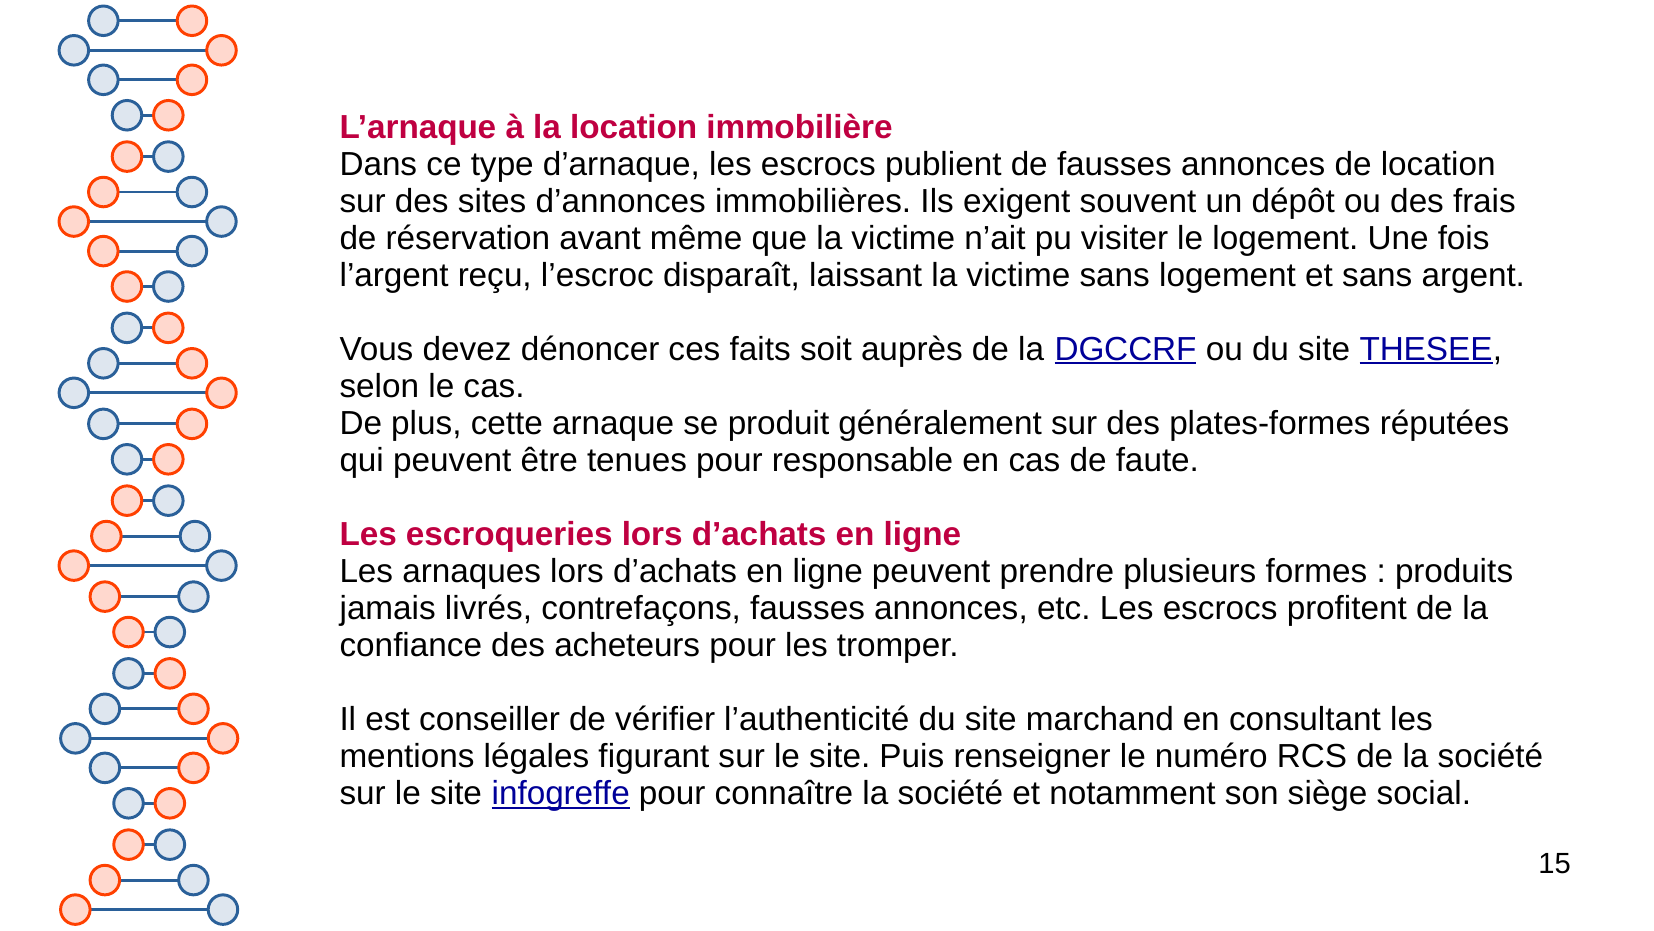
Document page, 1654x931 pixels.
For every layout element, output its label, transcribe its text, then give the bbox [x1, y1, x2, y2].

text_box L’arnaque à la location immobilière Dans ce type d’arnaque, les escrocs publient de fausses annonces de location sur des sites d’annonces immobilières. Ils exigent souvent un dépôt ou des frais de réservation avant même que la victime n’ait pu visiter le logement. Une fois l’argent reçu, l’escroc disparaît, laissant la victime sans logement et sans argent. Vous devez dénoncer ces faits soit auprès de la DGCCRF ou du site THESEE, selon le cas. De plus, cette arnaque se produit généralement sur des plates-formes réputées qui peuvent être tenues pour responsable en cas de faute. Les escroqueries lors d’achats en ligne Les arnaques lors d’achats en ligne peuvent prendre plusieurs formes : produits jamais livrés, contrefaçons, fausses annonces, etc. Les escrocs profitent de la confiance des acheteurs pour les tromper. Il est conseiller de vérifier l’authenticité du site marchand en consultant les mentions légales figurant sur le site. Puis renseigner le numéro RCS de la société sur le site infogreffe pour connaître la société et notamment son siège social. [324, 100, 1565, 857]
